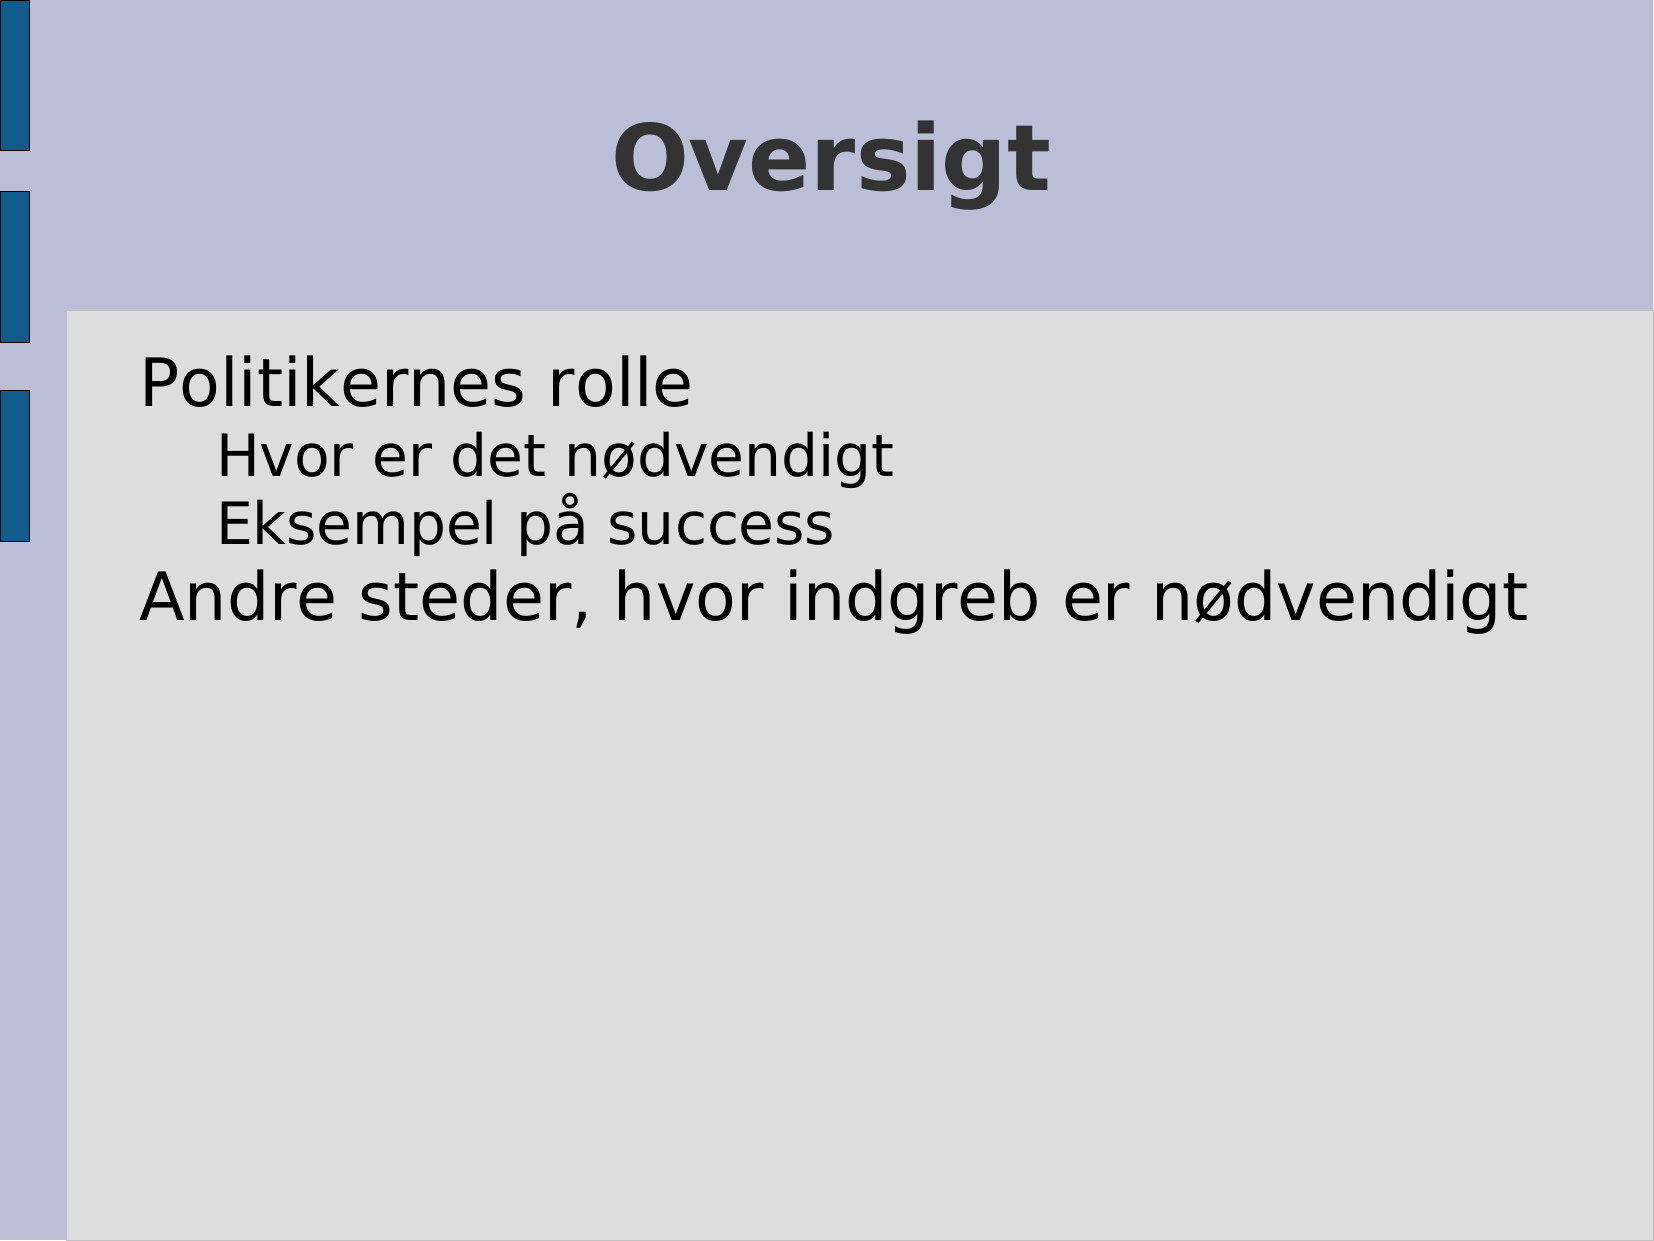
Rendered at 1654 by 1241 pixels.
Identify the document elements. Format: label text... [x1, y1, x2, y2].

list Politikernes rolle Hvor er det nødvendigt Eksempel på success Andre steder, hvor indgreb er nødvendigt [121, 344, 1534, 1127]
title Oversigt [125, 55, 1538, 263]
